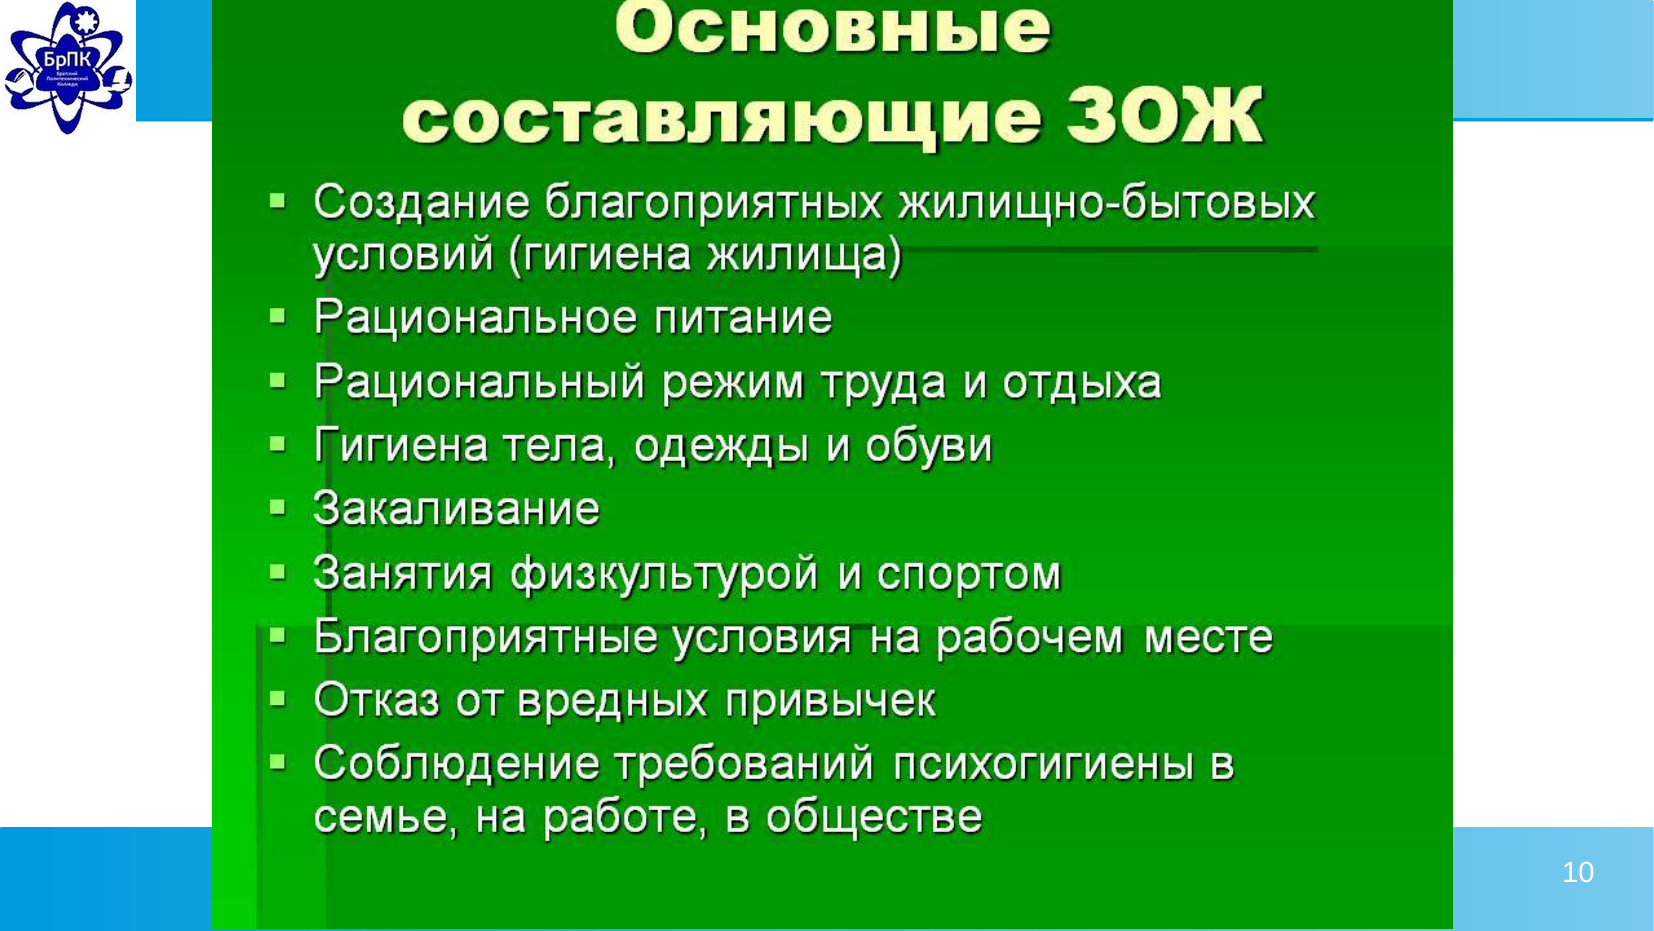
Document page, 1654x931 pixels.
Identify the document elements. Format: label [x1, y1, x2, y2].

picture [0, 0, 136, 136]
picture [212, 0, 1453, 929]
